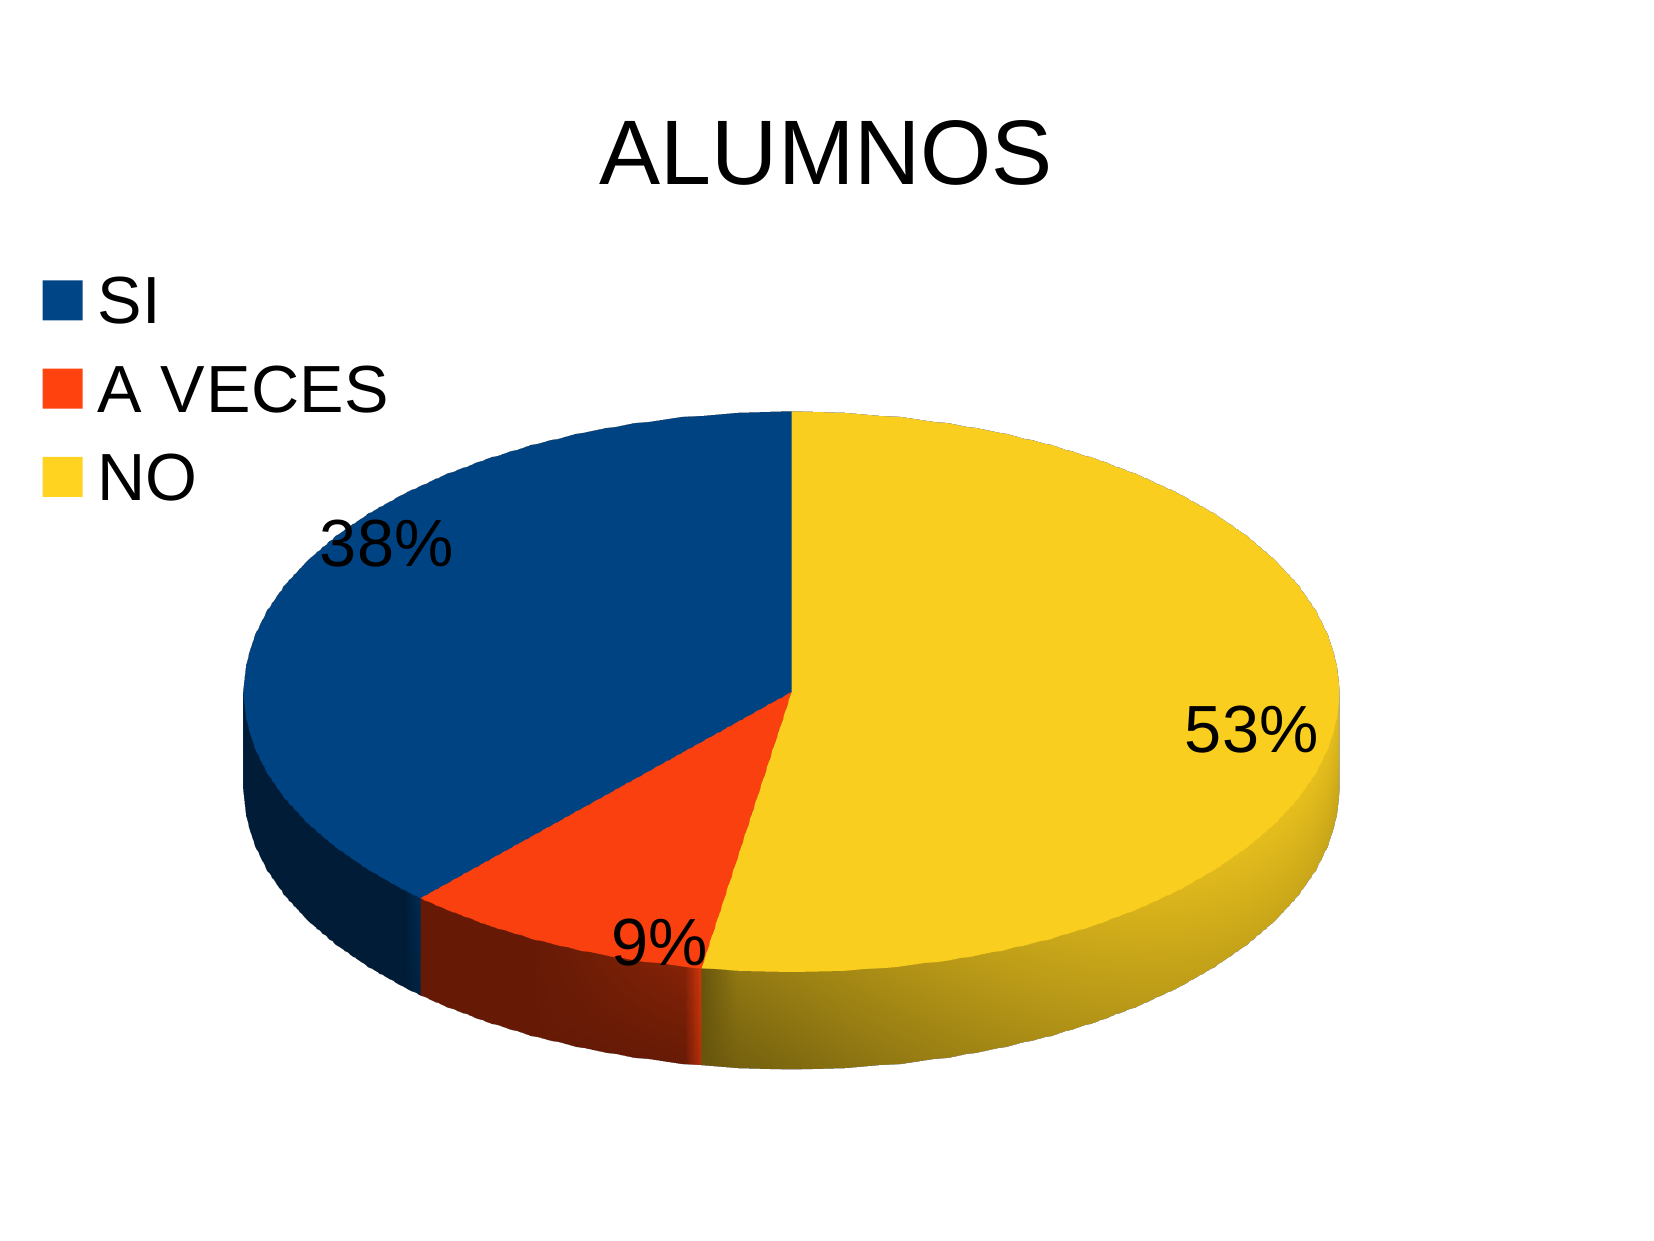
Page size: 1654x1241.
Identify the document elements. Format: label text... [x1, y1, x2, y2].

title ALUMNOS [82, 49, 1571, 257]
chart [0, 212, 1371, 1111]
